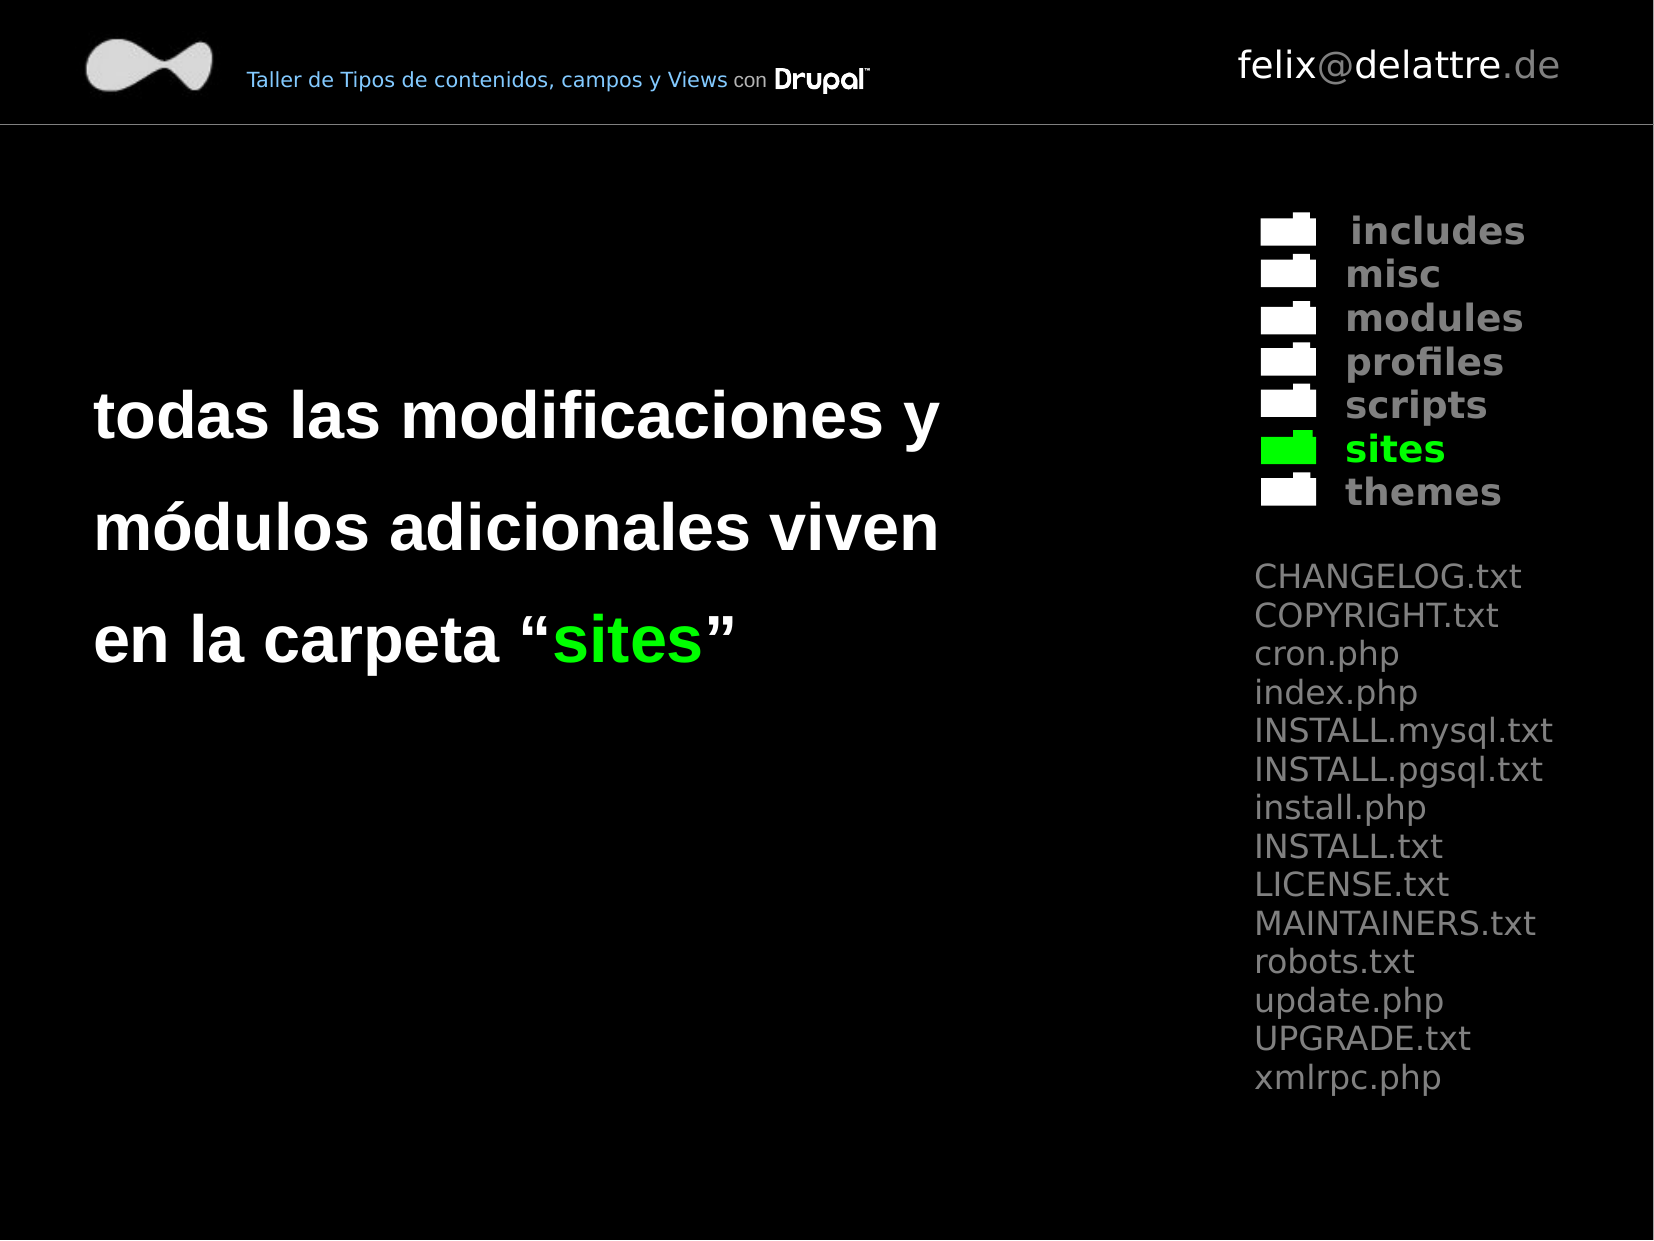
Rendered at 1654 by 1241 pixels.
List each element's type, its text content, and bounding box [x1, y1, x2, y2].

picture [62, 31, 229, 104]
text_box [1260, 301, 1316, 335]
text_box [1261, 472, 1317, 506]
text_box sites [1321, 410, 1470, 488]
text_box [1260, 342, 1316, 376]
text_box [1260, 383, 1317, 417]
text_box [1260, 253, 1316, 288]
text_box [1260, 212, 1316, 246]
text_box [1261, 430, 1317, 465]
text_box includes misc modules profiles scripts themes CHANGELOG.txt COPYRIGHT.txt cron.php index.php INSTALL.mysql.txt INSTALL.pgsql.txt install.php INSTALL.txt LICENSE.txt MAINTAINERS.txt robots.txt update.php UPGRADE.txt xmlrpc.php [1230, 193, 1617, 1187]
text_box todas las modificaciones y módulos adicionales viven en la carpeta “sites” [78, 333, 1051, 648]
